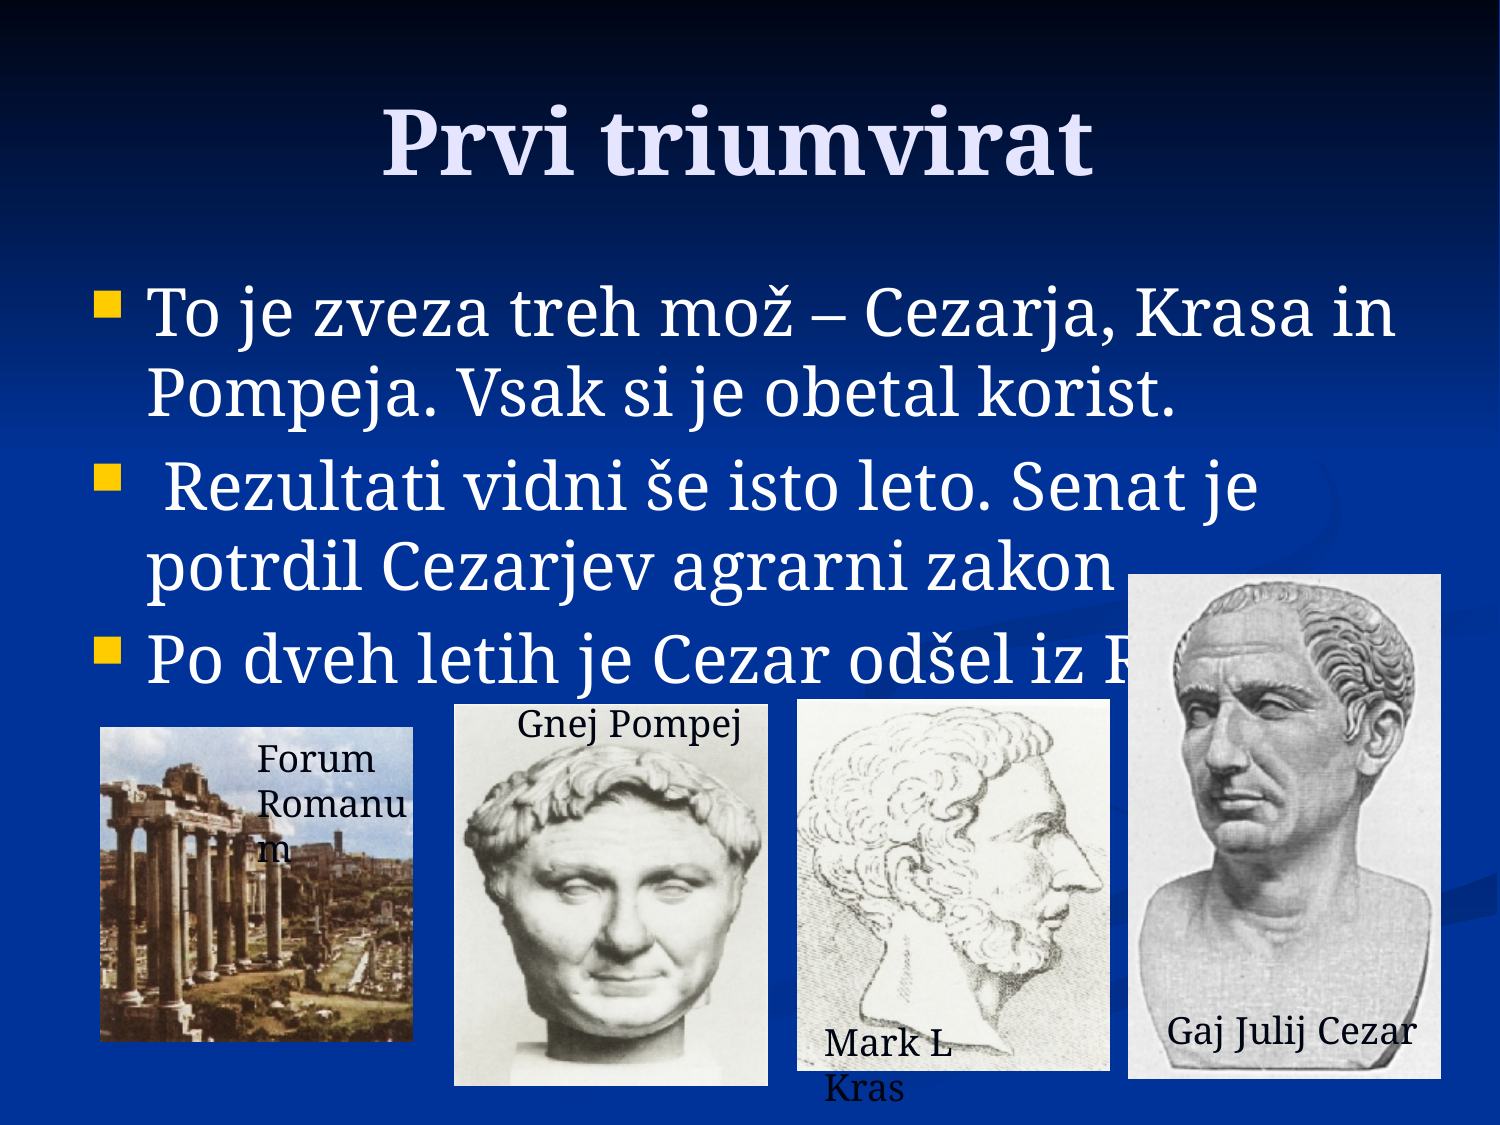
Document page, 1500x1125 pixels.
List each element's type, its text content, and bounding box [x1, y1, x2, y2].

title Prvi triumvirat [75, 45, 1425, 233]
picture [454, 704, 768, 1086]
picture [1128, 574, 1441, 1079]
text_box Mark L Kras [809, 1011, 1034, 1117]
list To je zveza treh mož – Cezarja, Krasa in Pompeja. Vsak si je obetal korist. Rezultati vidni še isto leto. Senat je potrdil Cezarjev agrarni zakon Po dveh letih je Cezar odšel iz Rima. [75, 262, 1425, 1005]
picture [797, 699, 1110, 1071]
text_box Forum Romanum [242, 727, 432, 878]
picture [100, 727, 413, 1042]
text_box Gnej Pompej [501, 692, 762, 753]
text_box Gaj Julij Cezar [1151, 999, 1435, 1060]
